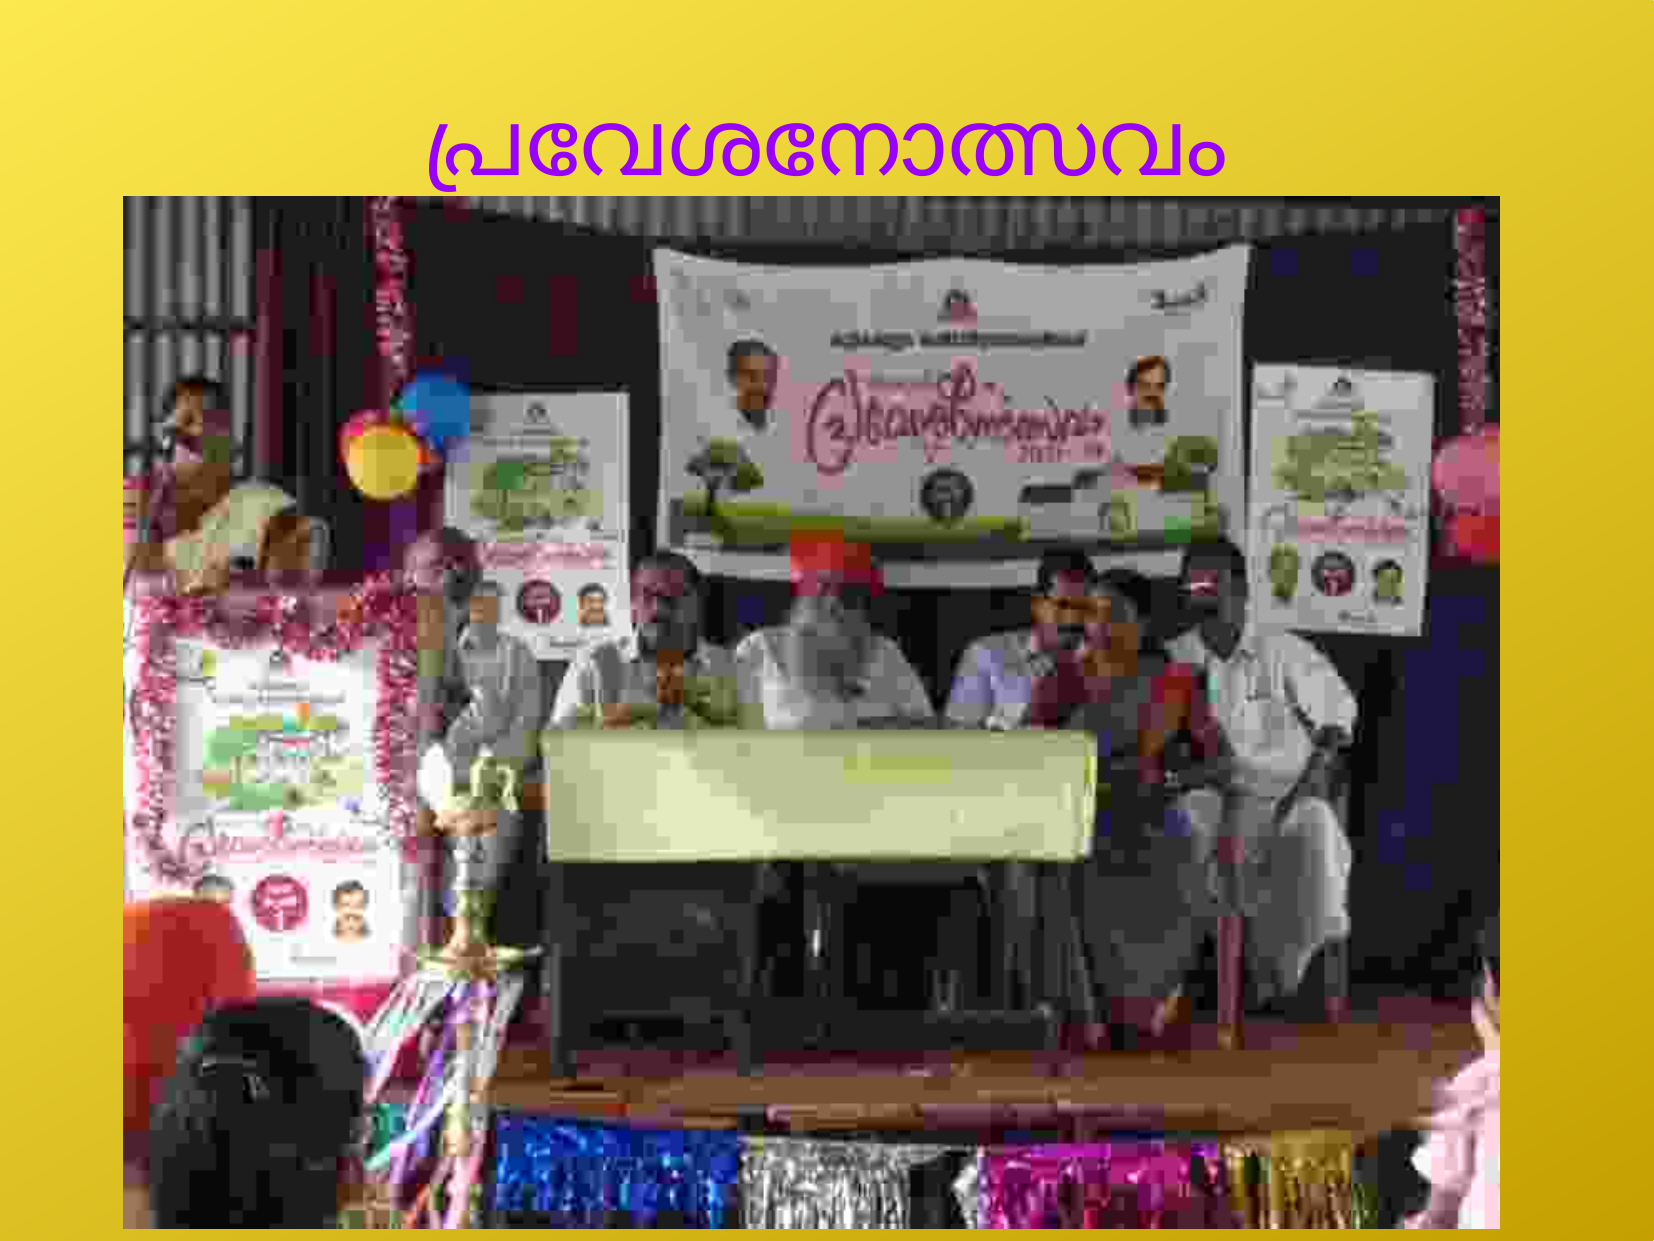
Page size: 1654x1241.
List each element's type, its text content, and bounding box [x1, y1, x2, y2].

picture [123, 196, 1500, 1229]
title പ്രവേശനോത്സവം [82, 49, 1571, 257]
